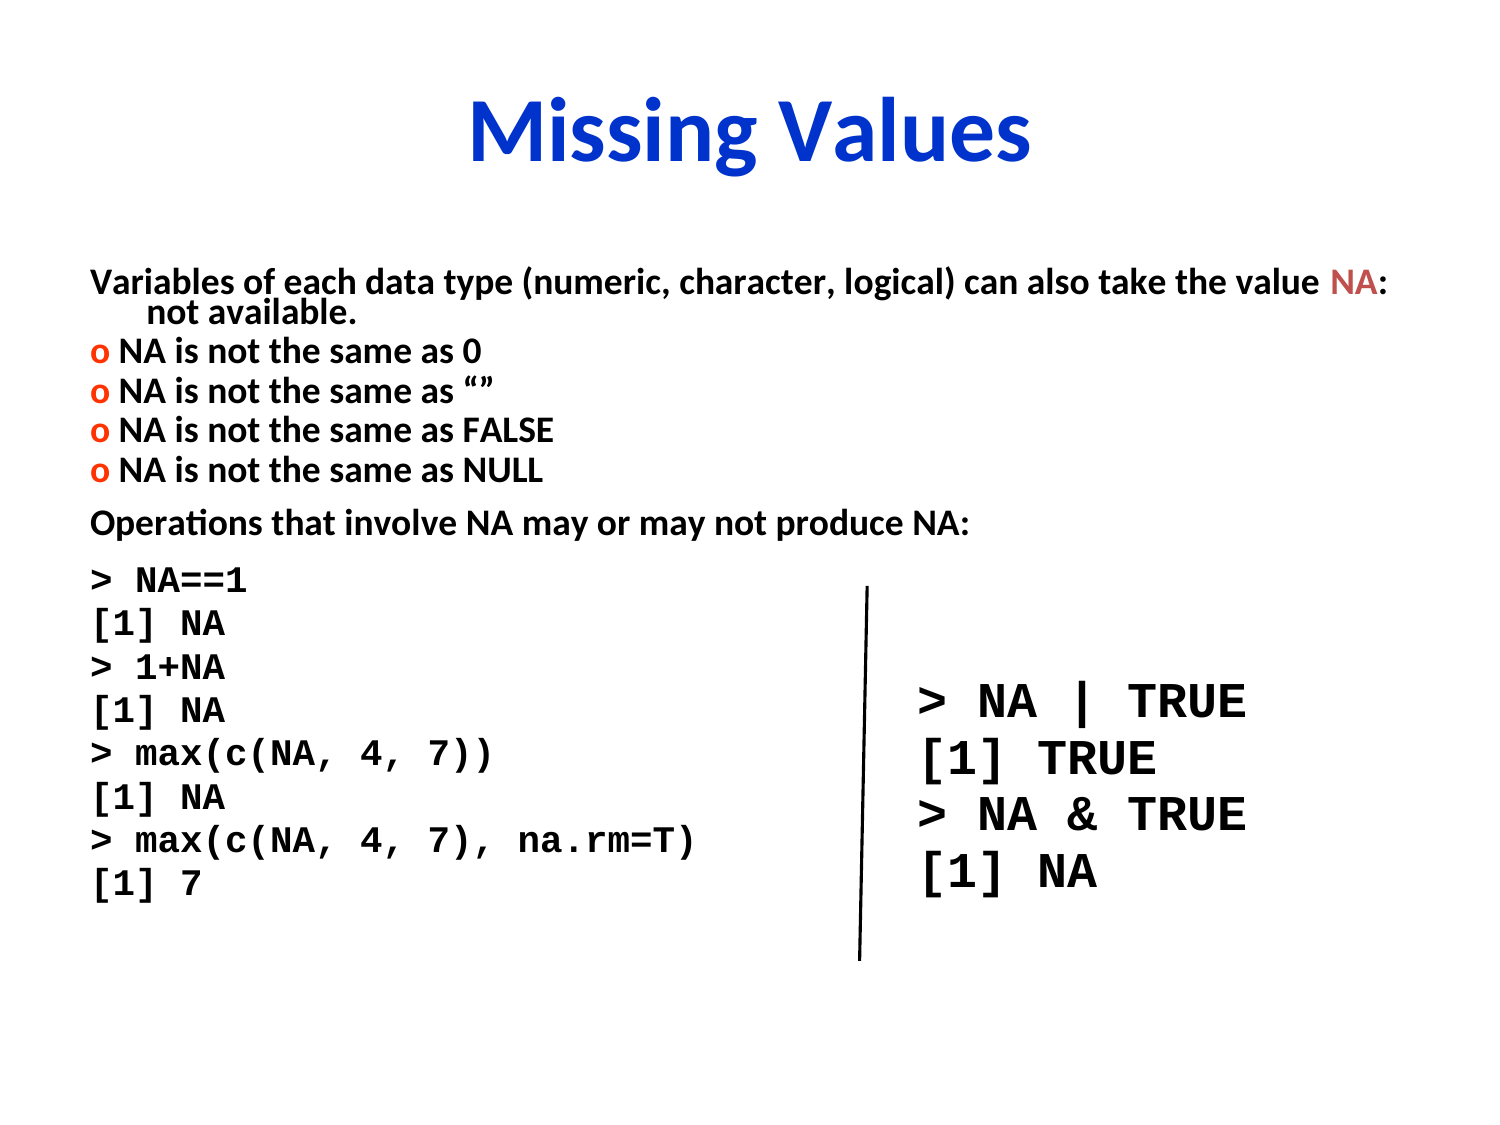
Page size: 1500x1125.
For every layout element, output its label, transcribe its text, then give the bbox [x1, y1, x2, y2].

list Variables of each data type (numeric, character, logical) can also take the value NA: not available. o NA is not the same as 0 o NA is not the same as “” o NA is not the same as FALSE o NA is not the same as NULL Operations that involve NA may or may not produce NA: > NA==1 [1] NA > 1+NA [1] NA > max(c(NA, 4, 7)) [1] NA > max(c(NA, 4, 7), na.rm=T) [1] 7 [75, 262, 1426, 1012]
title Missing Values [75, 45, 1426, 233]
text_box > NA | TRUE [1] TRUE > NA & TRUE [1] NA [902, 667, 1403, 911]
